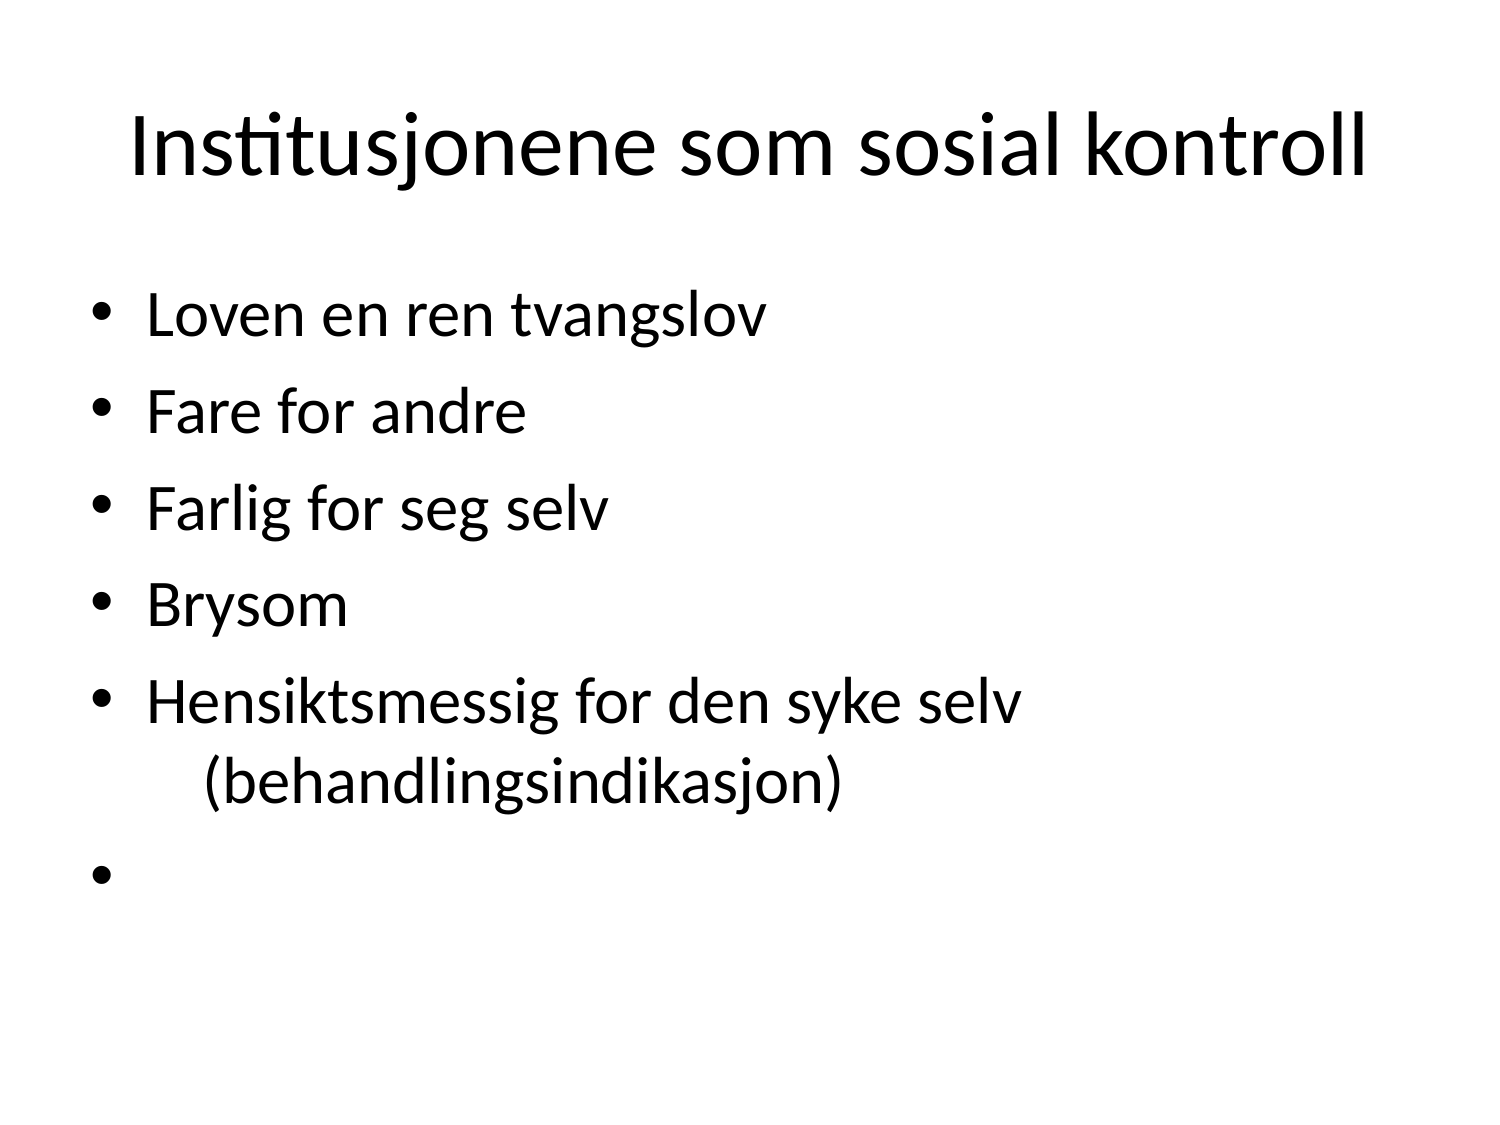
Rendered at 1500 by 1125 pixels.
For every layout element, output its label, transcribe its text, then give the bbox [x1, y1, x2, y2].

title Institusjonene som sosial kontroll [75, 45, 1426, 233]
list Loven en ren tvangslov Fare for andre Farlig for seg selv Brysom Hensiktsmessig for den syke selv (behandlingsindikasjon) [75, 262, 1426, 1005]
